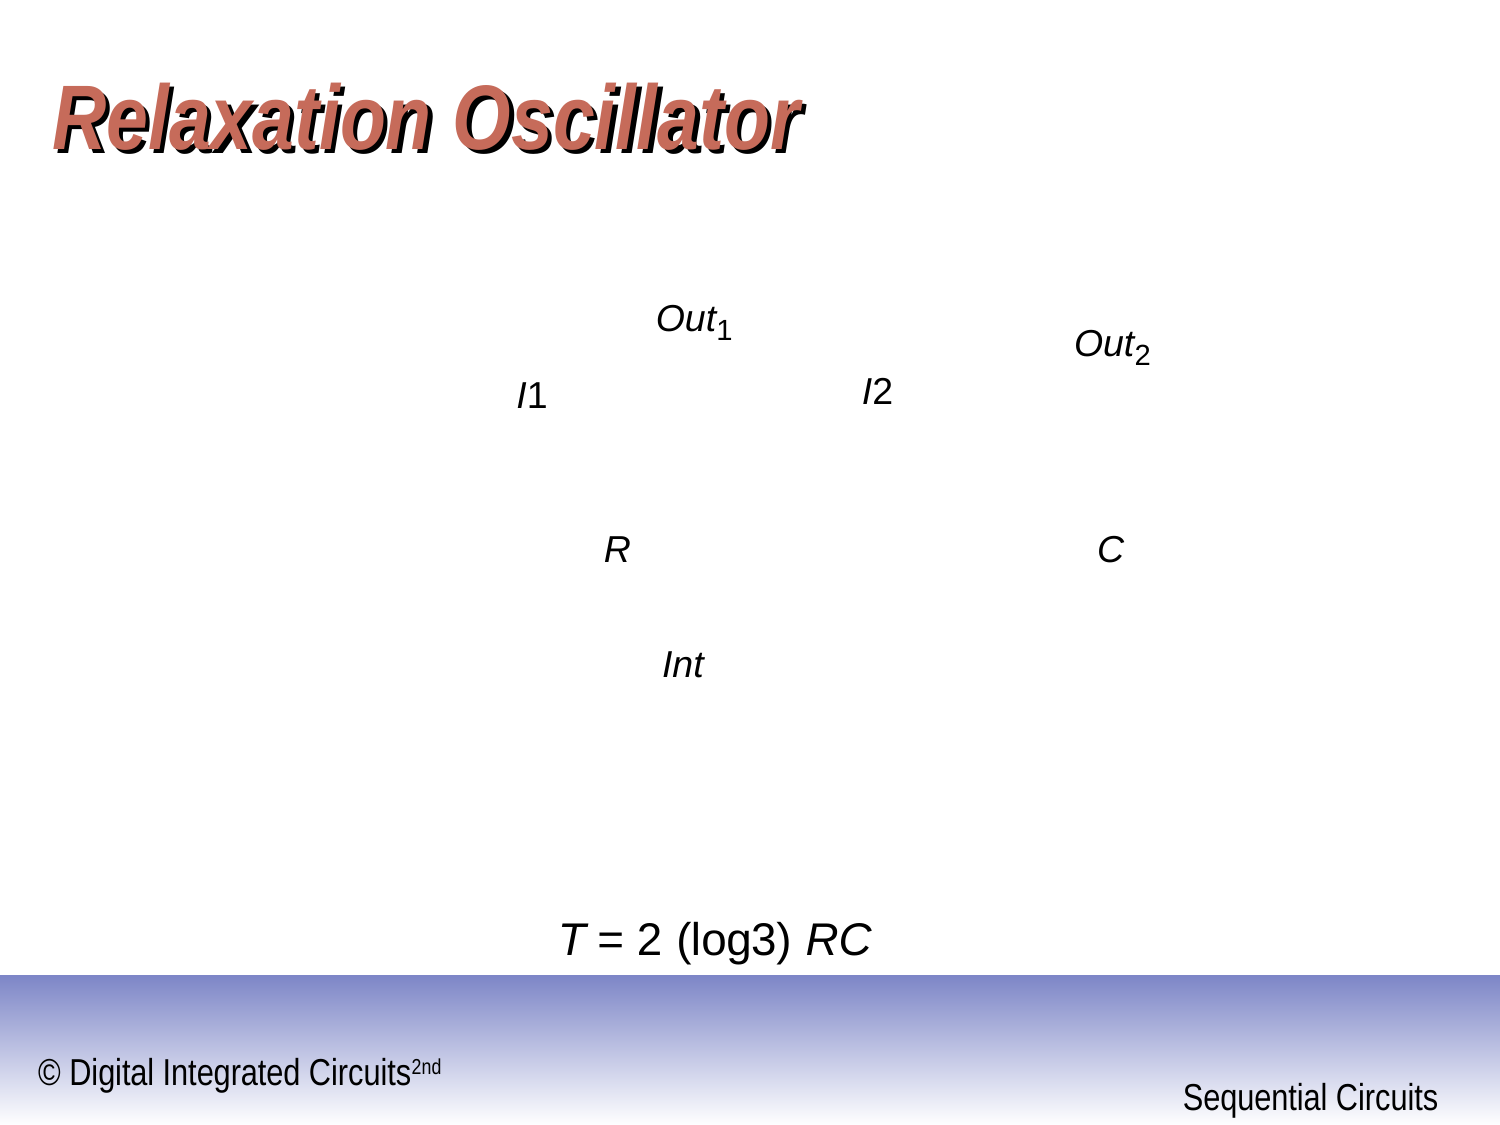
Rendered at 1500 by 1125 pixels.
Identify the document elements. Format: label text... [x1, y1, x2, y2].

picture [262, 287, 1197, 990]
title Relaxation Oscillator [37, 37, 1463, 175]
